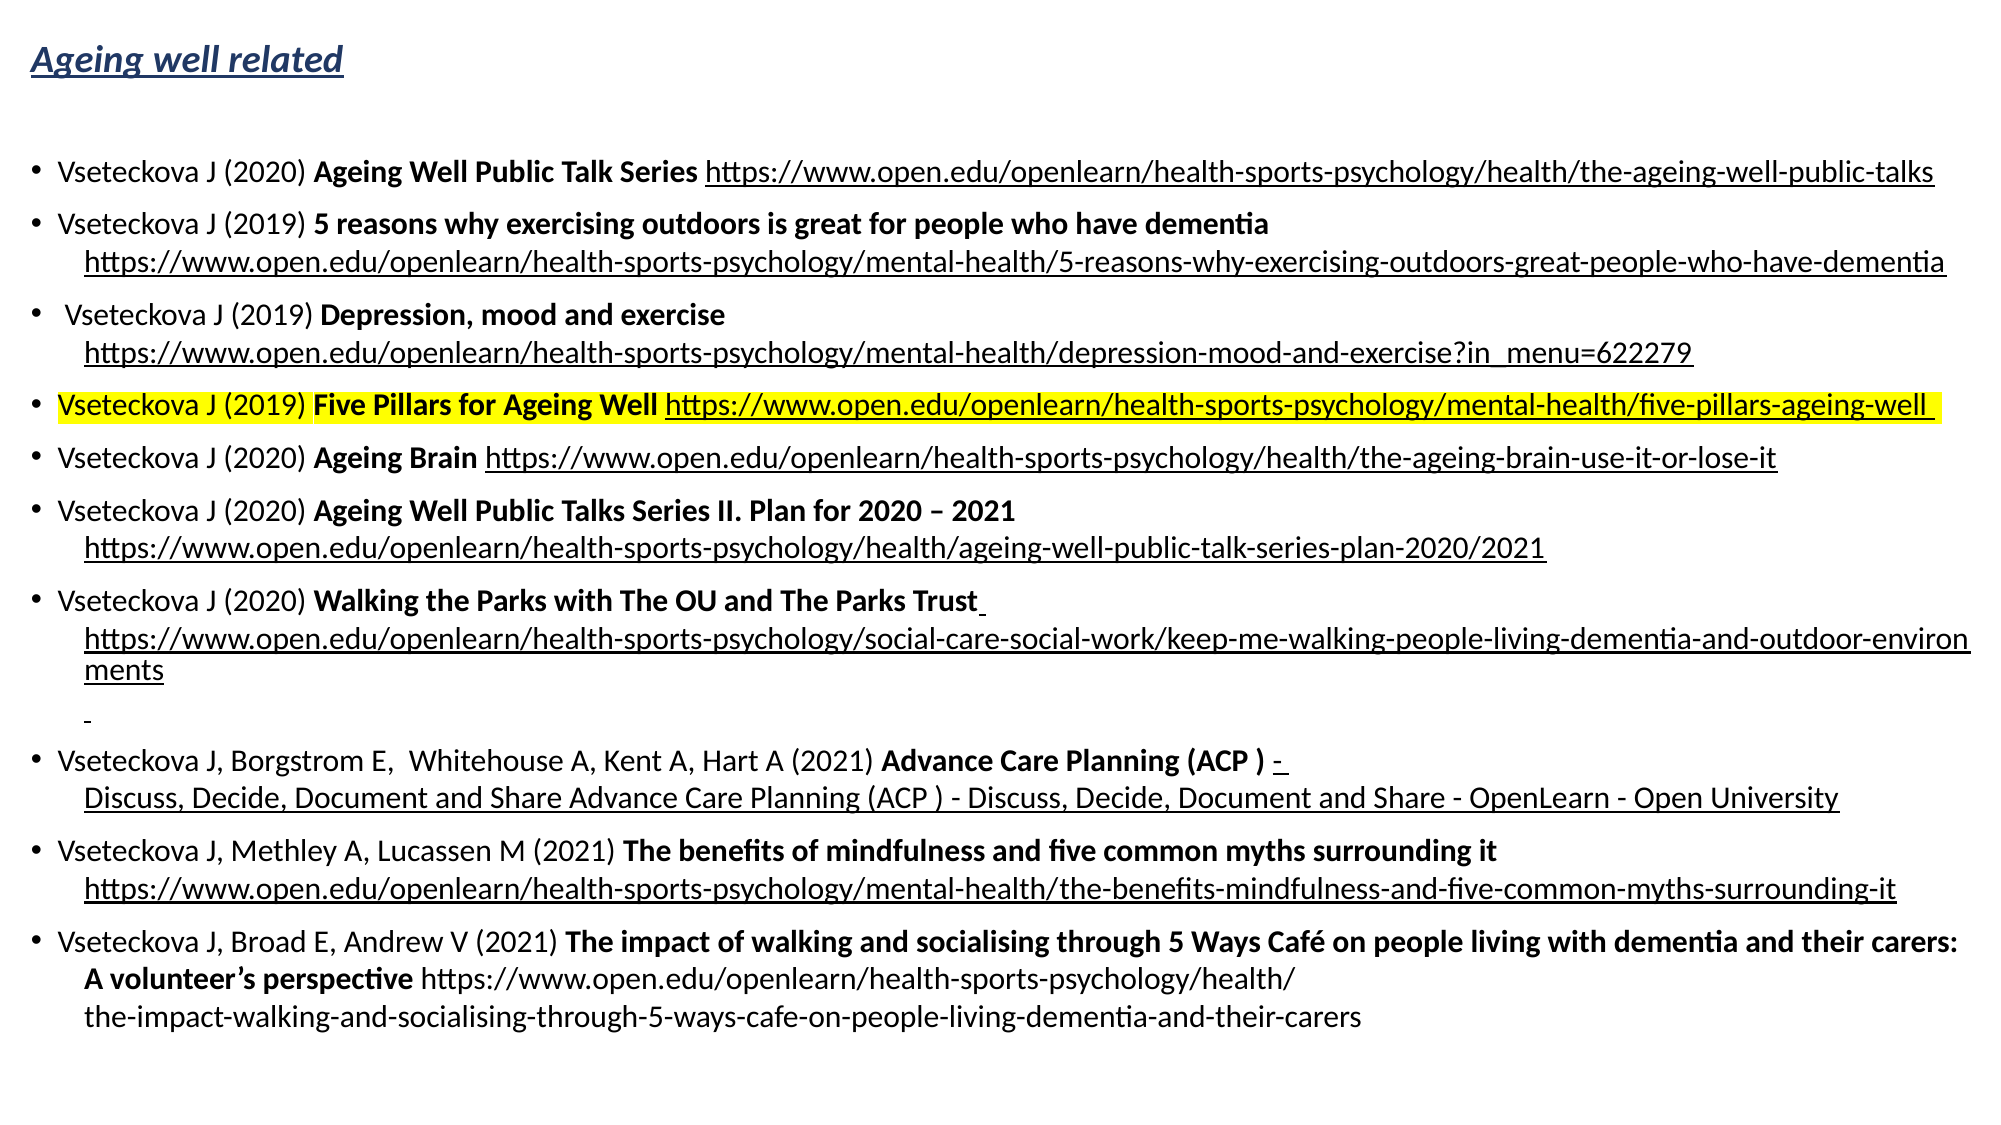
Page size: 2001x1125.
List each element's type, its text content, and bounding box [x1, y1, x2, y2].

list Ageing well related Vseteckova J (2020) Ageing Well Public Talk Series https://www.open.edu/openlearn/health-sports-psychology/health/the-ageing-well-public-talks Vseteckova J (2019) 5 reasons why exercising outdoors is great for people who have dementia https://www.open.edu/openlearn/health-sports-psychology/mental-health/5-reasons-why-exercising-outdoors-great-people-who-have-dementia Vseteckova J (2019) Depression, mood and exercise https://www.open.edu/openlearn/health-sports-psychology/mental-health/depression-mood-and-exercise?in_menu=622279 Vseteckova J (2019) Five Pillars for Ageing Well https://www.open.edu/openlearn/health-sports-psychology/mental-health/five-pillars-ageing-well Vseteckova J (2020) Ageing Brain https://www.open.edu/openlearn/health-sports-psychology/health/the-ageing-brain-use-it-or-lose-it Vseteckova J (2020) Ageing Well Public Talks Series II. Plan for 2020 – 2021 https://www.open.edu/openlearn/health-sports-psychology/health/ageing-well-public-talk-series-plan-2020/2021 Vseteckova J (2020) Walking the Parks with The OU and The Parks Trust https://www.open.edu/openlearn/health-sports-psychology/social-care-social-work/keep-me-walking-people-living-dementia-and-outdoor-environments Vseteckova J, Borgstrom E, Whitehouse A, Kent A, Hart A (2021) Advance Care Planning (ACP ) - Discuss, Decide, Document and Share Advance Care Planning (ACP ) - Discuss, Decide, Document and Share - OpenLearn - Open University Vseteckova J, Methley A, Lucassen M (2021) The benefits of mindfulness and five common myths surrounding it https://www.open.edu/openlearn/health-sports-psychology/mental-health/the-benefits-mindfulness-and-five-common-myths-surrounding-it Vseteckova J, Broad E, Andrew V (2021) The impact of walking and socialising through 5 Ways Café on people living with dementia and their carers: A volunteer’s perspective https://www.open.edu/openlearn/health-sports-psychology/health/the-impact-walking-and-socialising-through-5-ways-cafe-on-people-living-dementia-and-their-carers [15, 26, 2000, 1125]
